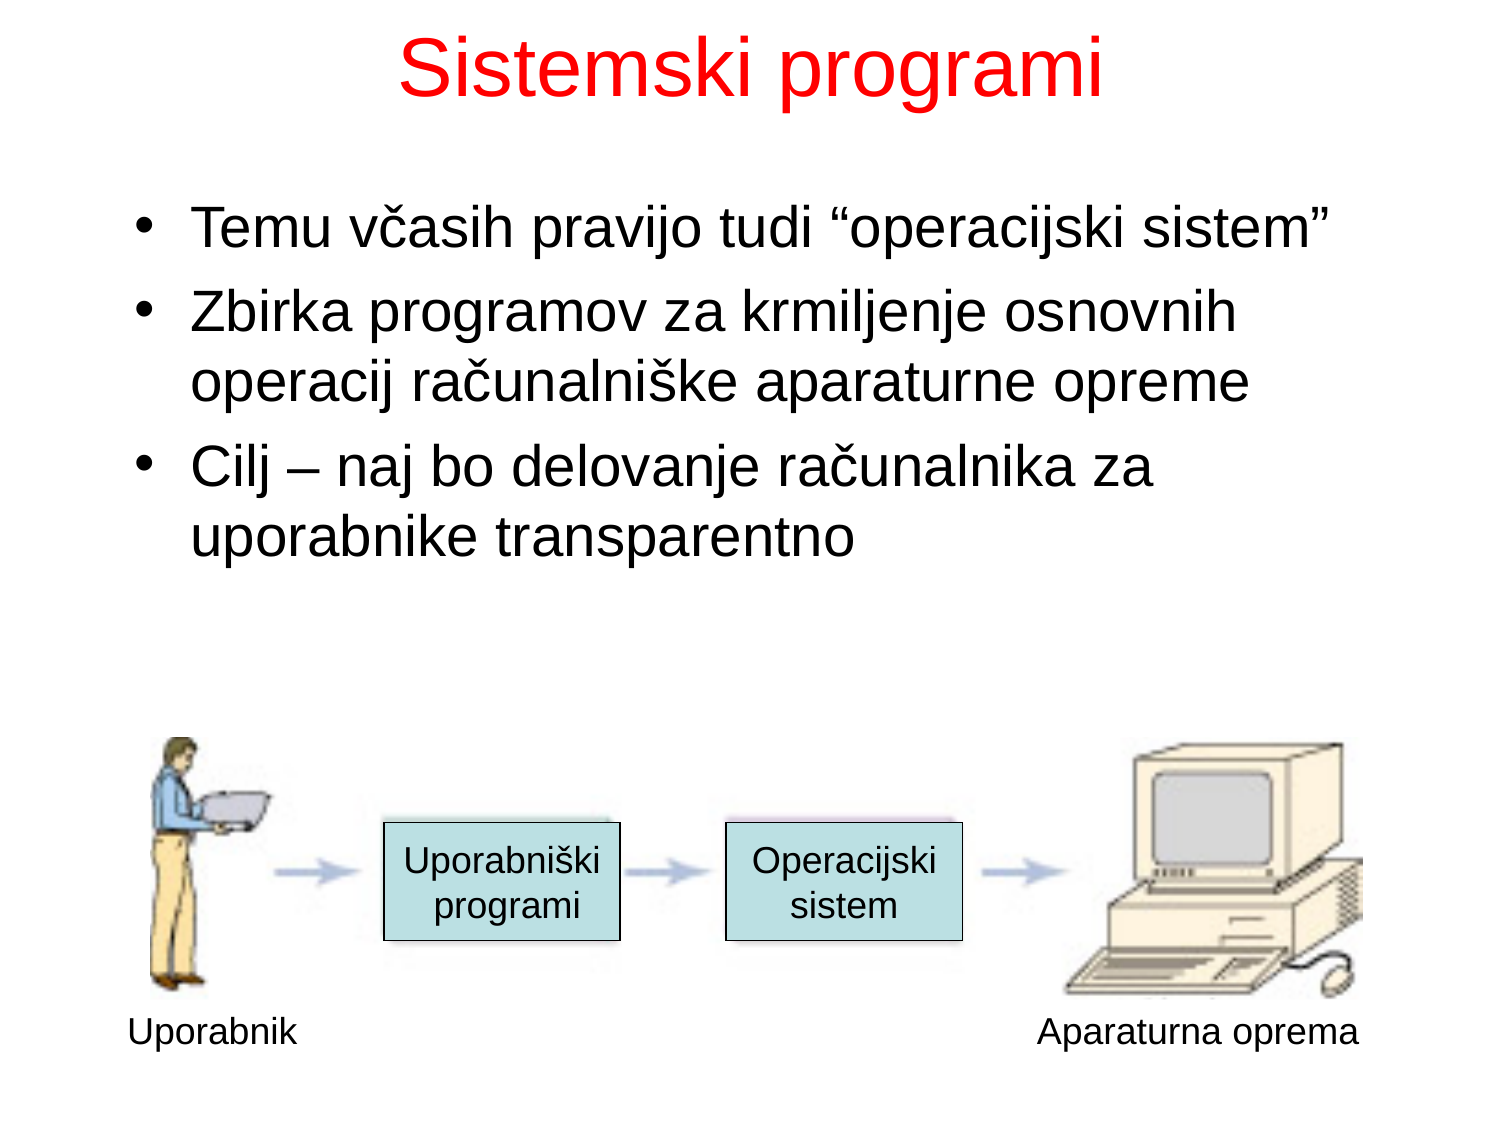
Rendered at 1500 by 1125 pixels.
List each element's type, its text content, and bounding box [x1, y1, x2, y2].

text_box Operacijski sistem [726, 822, 963, 941]
text_box Uporabnik [112, 999, 361, 1060]
text_box Uporabniški programi [383, 822, 621, 941]
list Temu včasih pravijo tudi “operacijski sistem” Zbirka programov za krmiljenje osnovnih operacij računalniške aparaturne opreme Cilj – naj bo delovanje računalnika za uporabnike transparentno [118, 181, 1394, 657]
picture [150, 737, 1363, 1081]
text_box Aparaturna oprema [1022, 999, 1375, 1060]
title Sistemski programi [76, 0, 1427, 126]
